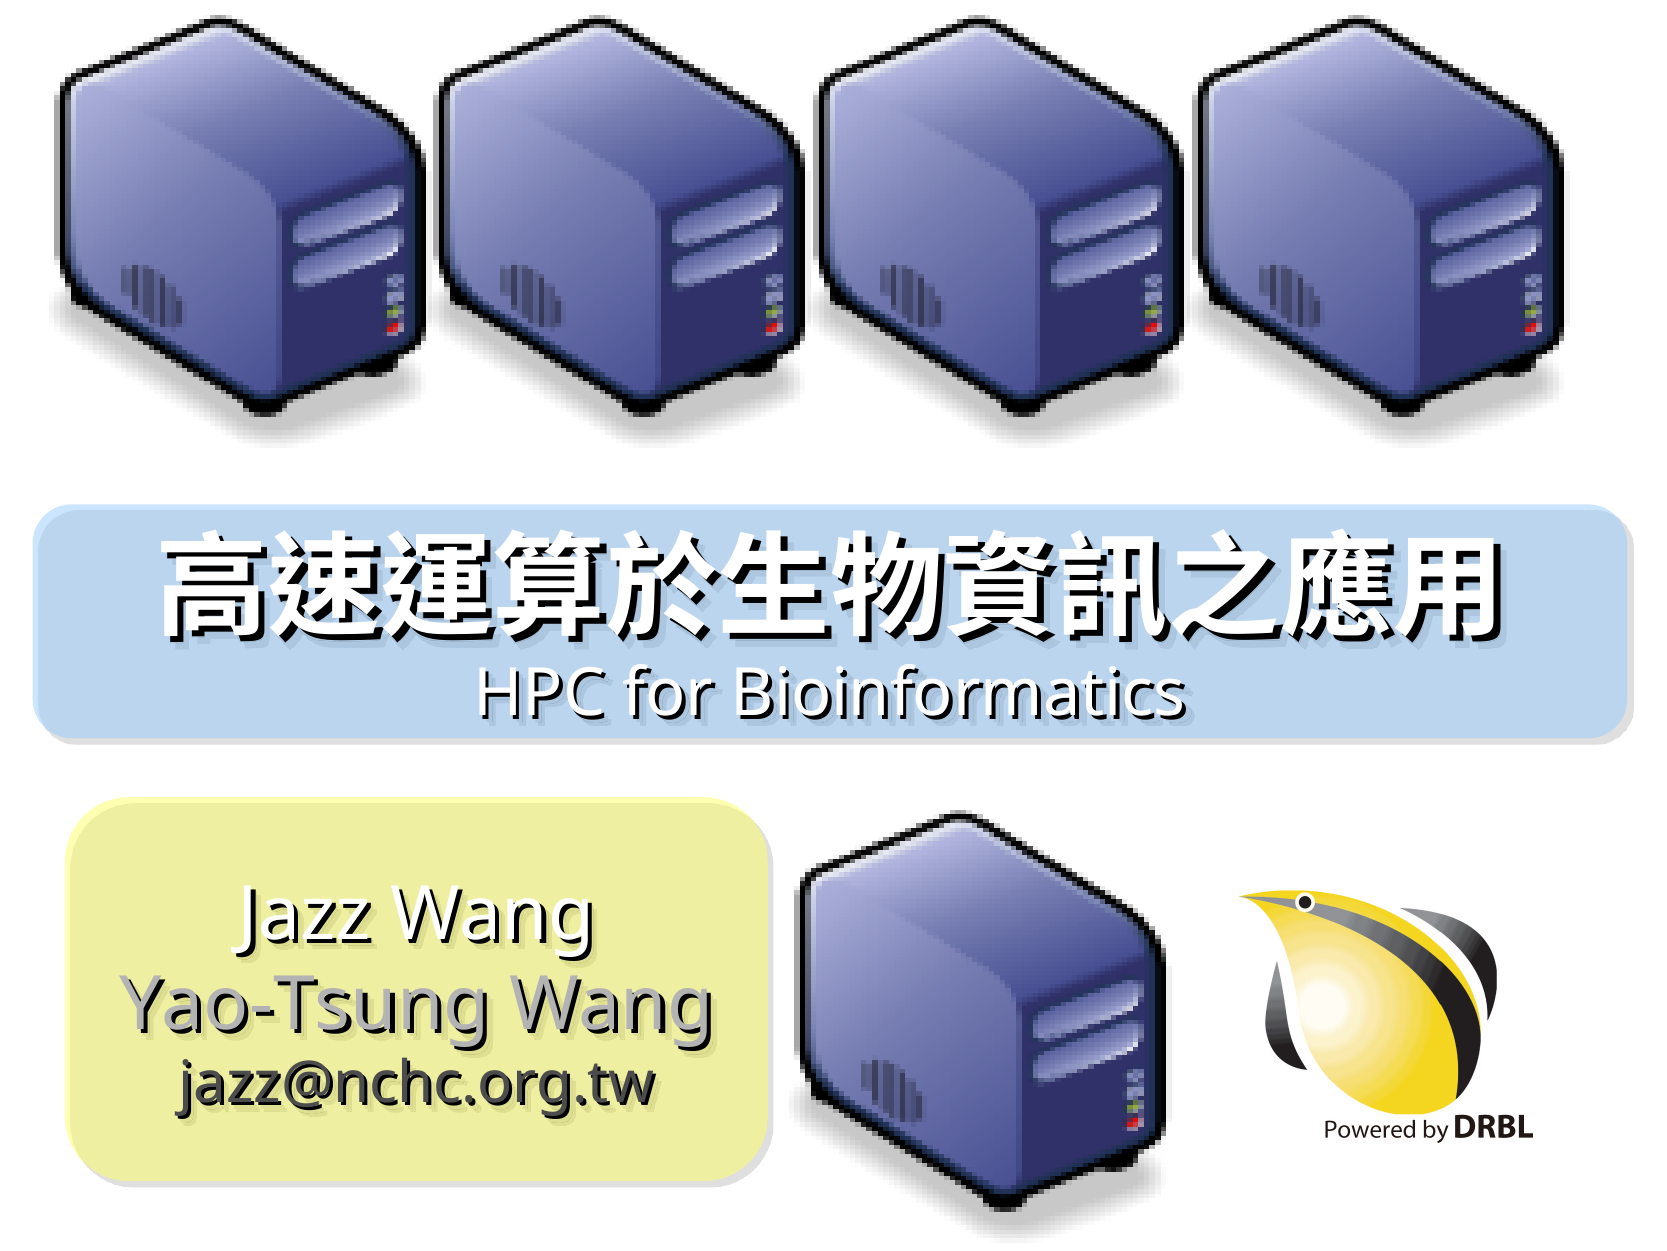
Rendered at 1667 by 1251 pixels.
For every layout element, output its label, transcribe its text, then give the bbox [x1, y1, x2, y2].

text_box 高速運算於生物資訊之應用 HPC for Bioinformatics [32, 504, 1628, 739]
picture [767, 797, 1211, 1251]
picture [27, 2, 1609, 502]
picture [1224, 874, 1548, 1152]
text_box Jazz Wang Yao-Tsung Wang jazz@nchc.org.tw [64, 797, 768, 1182]
